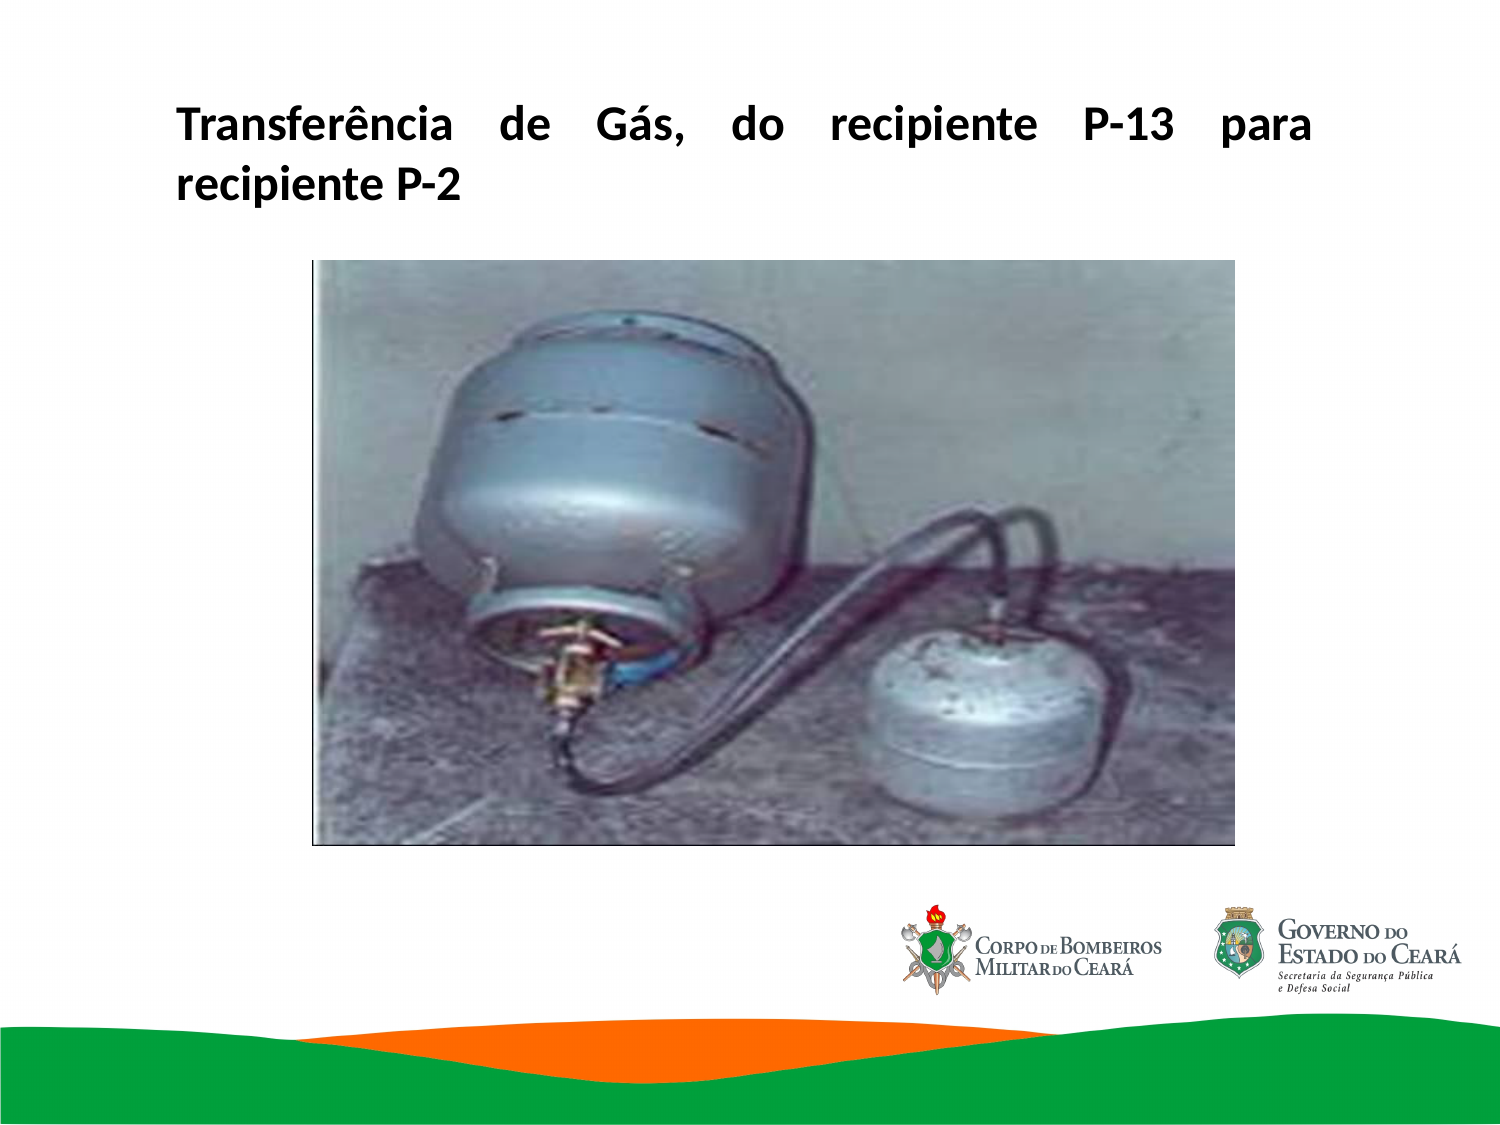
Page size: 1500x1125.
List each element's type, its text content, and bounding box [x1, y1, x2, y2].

picture [0, 0, 1500, 1125]
text_box Transferência de Gás, do recipiente P-13 para recipiente P-2 [162, 82, 1329, 218]
